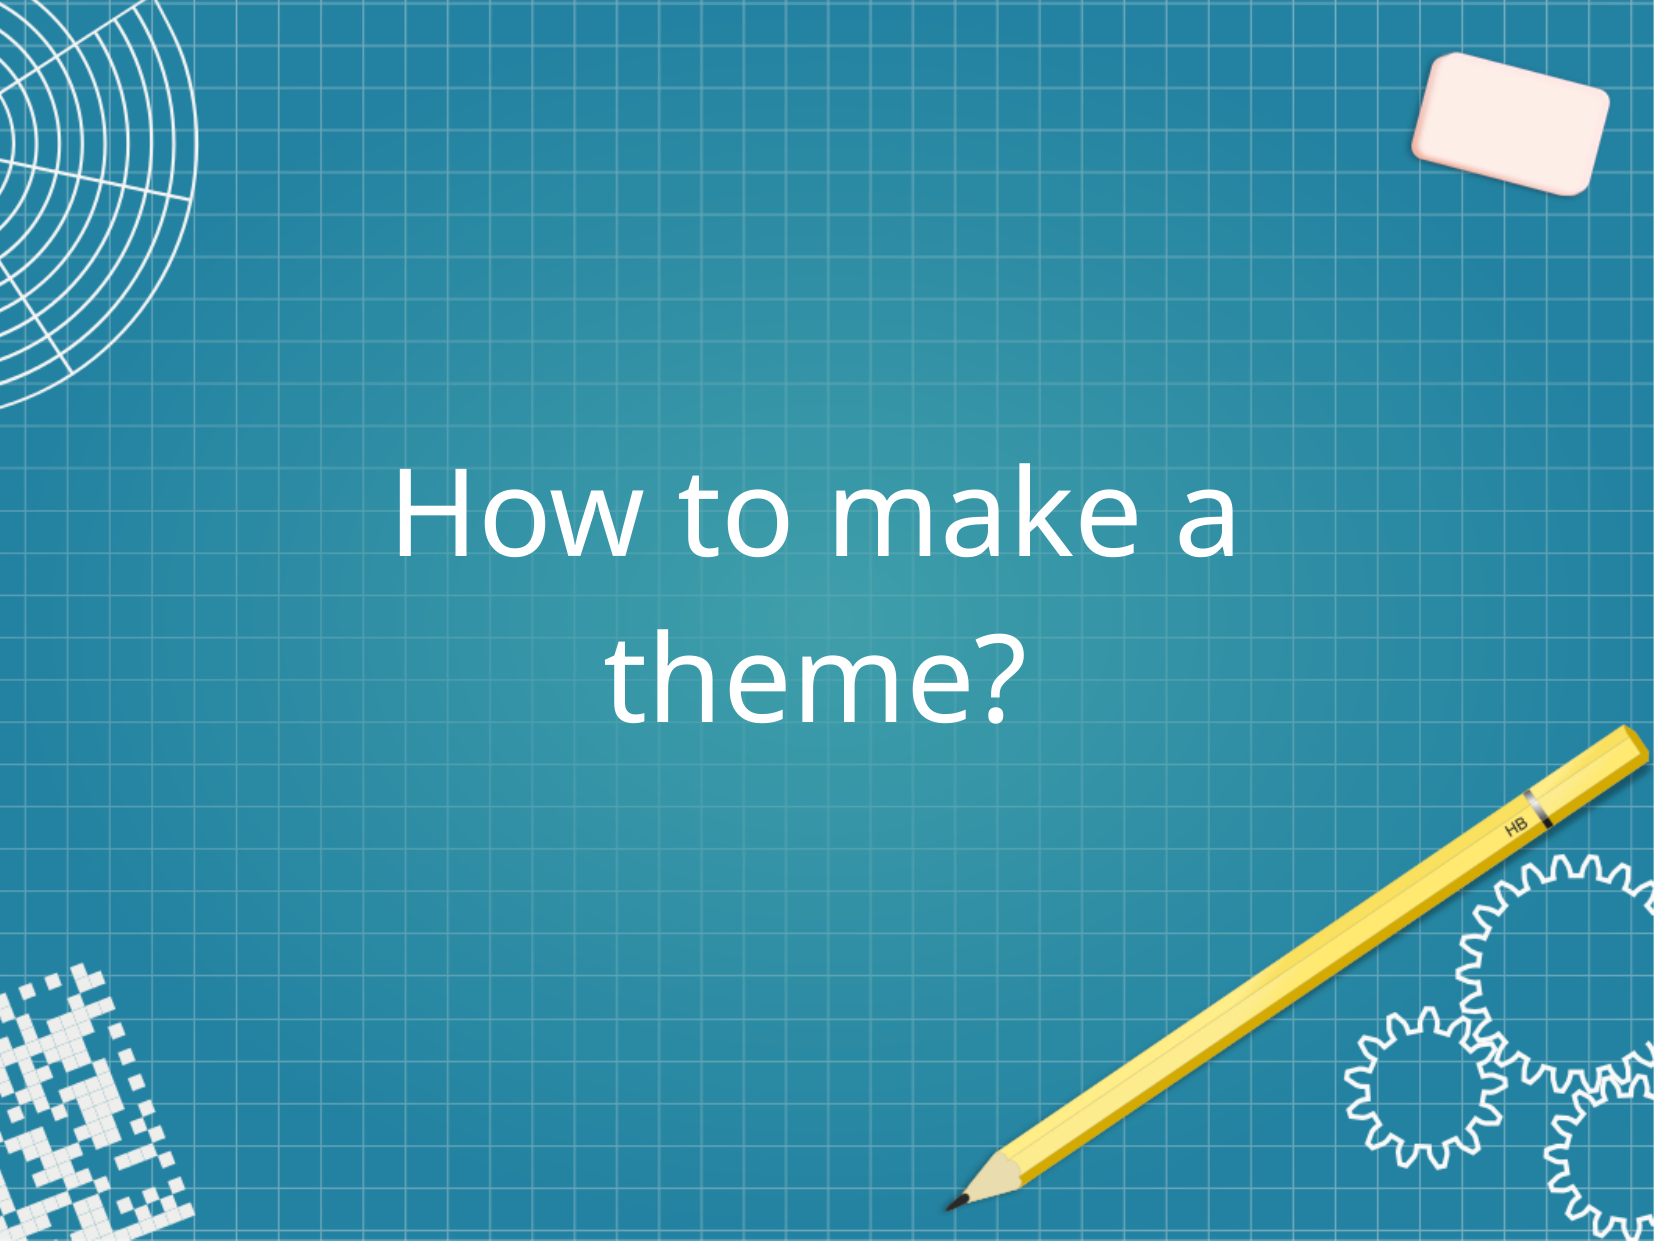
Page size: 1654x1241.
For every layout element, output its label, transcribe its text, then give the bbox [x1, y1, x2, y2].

title How to make a theme? [71, 425, 1561, 759]
picture [0, 0, 1654, 1241]
